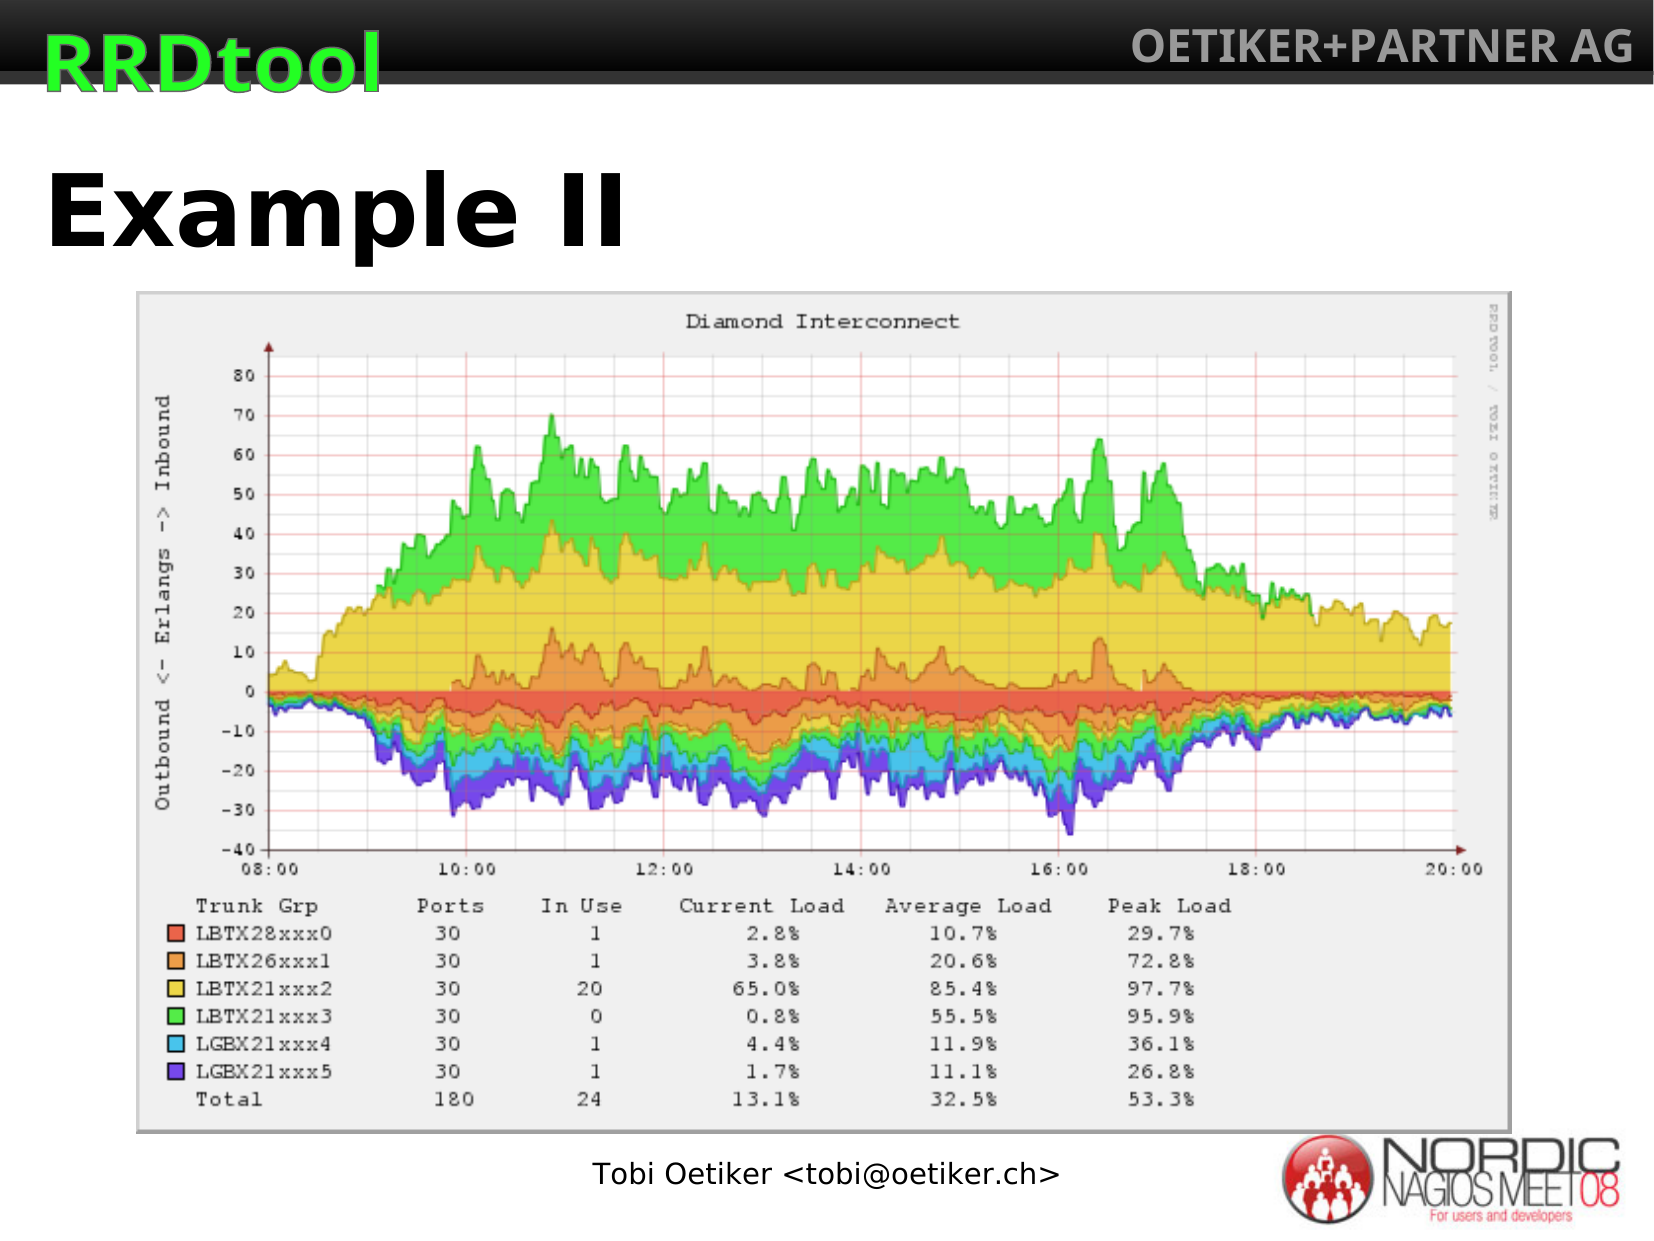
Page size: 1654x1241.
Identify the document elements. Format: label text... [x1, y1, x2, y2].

picture [136, 291, 1654, 1241]
title Example II [43, 144, 1582, 280]
